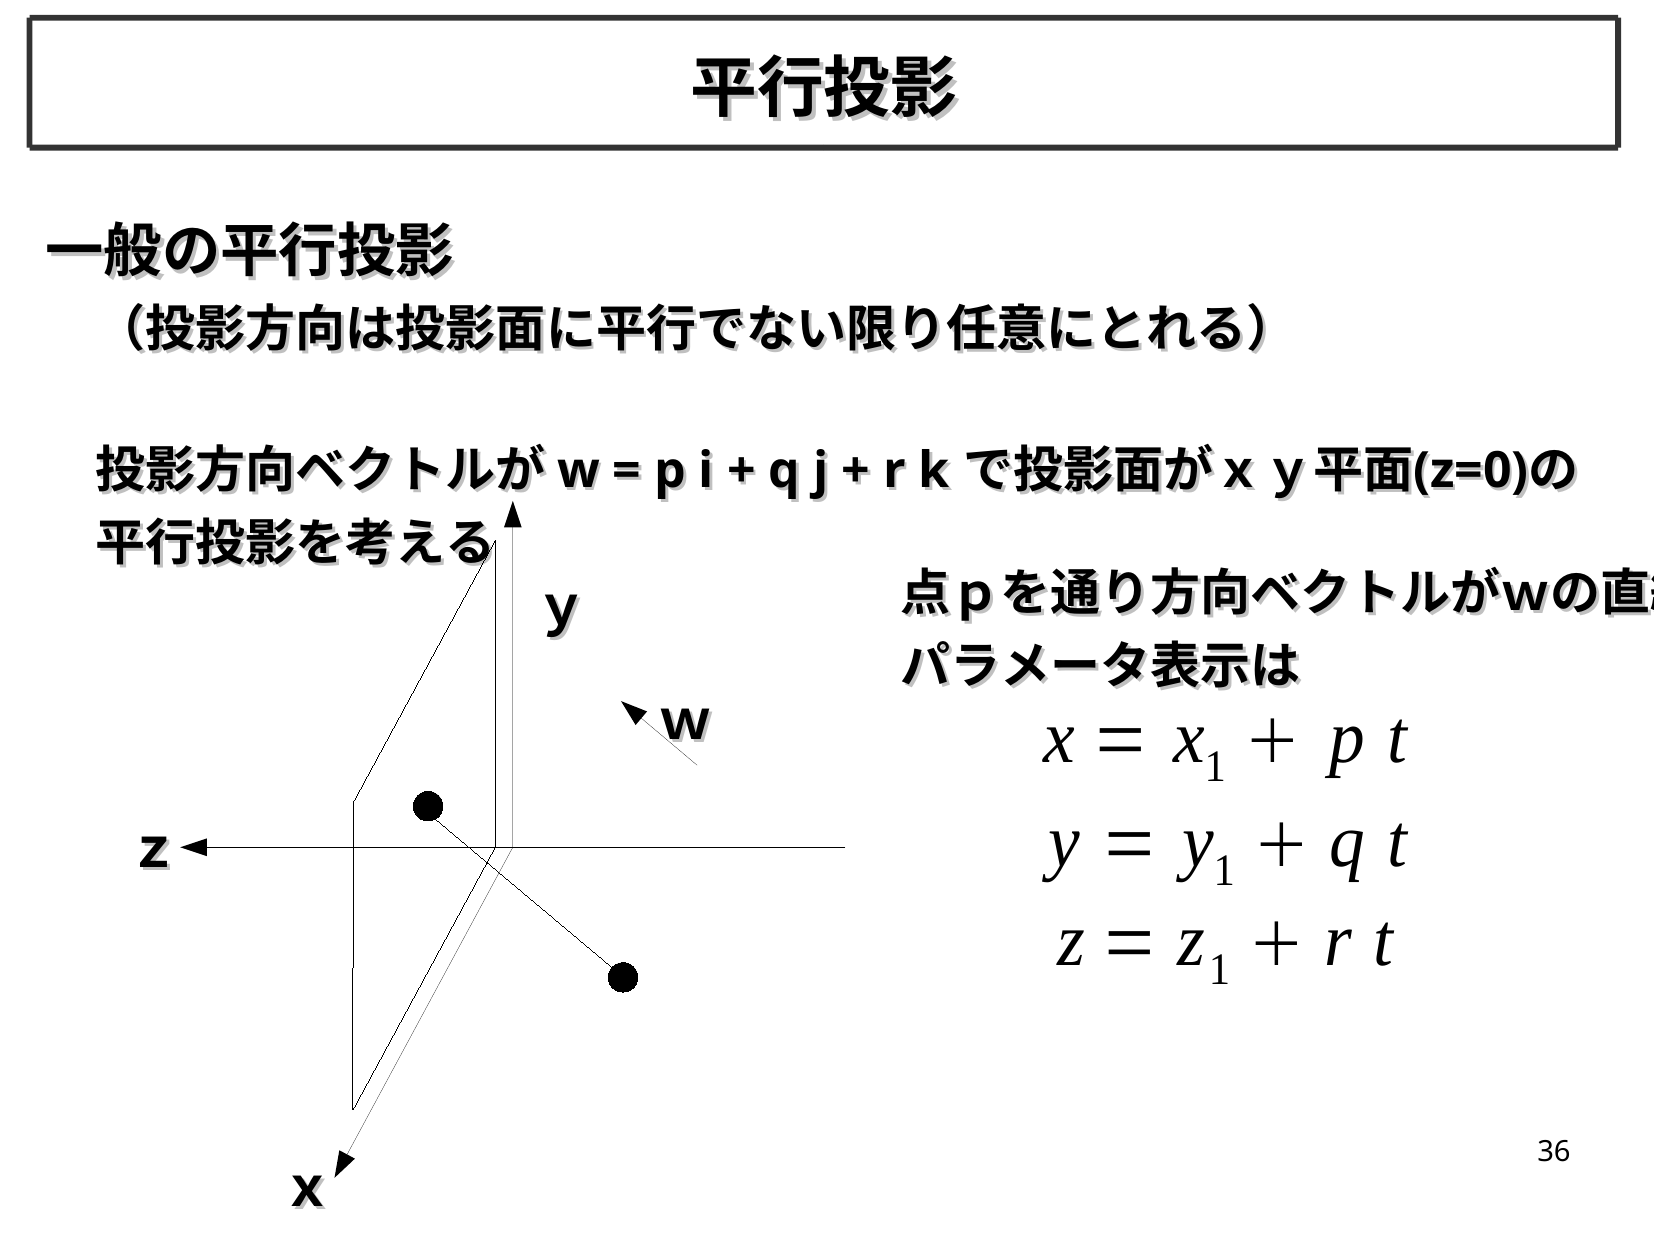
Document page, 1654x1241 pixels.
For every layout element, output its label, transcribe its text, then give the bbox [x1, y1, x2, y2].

text_box 一般の平行投影 （投影方向は投影面に平行でない限り任意にとれる） 投影方向ベクトルが w = p i + q j + r k で投影面がｘｙ平面(z=0)の 平行投影を考える [31, 197, 1459, 490]
chart [1021, 696, 1443, 995]
text_box [413, 791, 443, 821]
text_box ｙ [519, 555, 615, 660]
text_box 平行投影 [29, 17, 1619, 148]
text_box ｚ [112, 797, 207, 902]
text_box ｘ [265, 1135, 361, 1241]
text_box ｗ [643, 669, 739, 774]
text_box [608, 962, 638, 993]
text_box 点ｐを通り方向ベクトルがｗの直線の パラメータ表示は [885, 545, 1626, 668]
